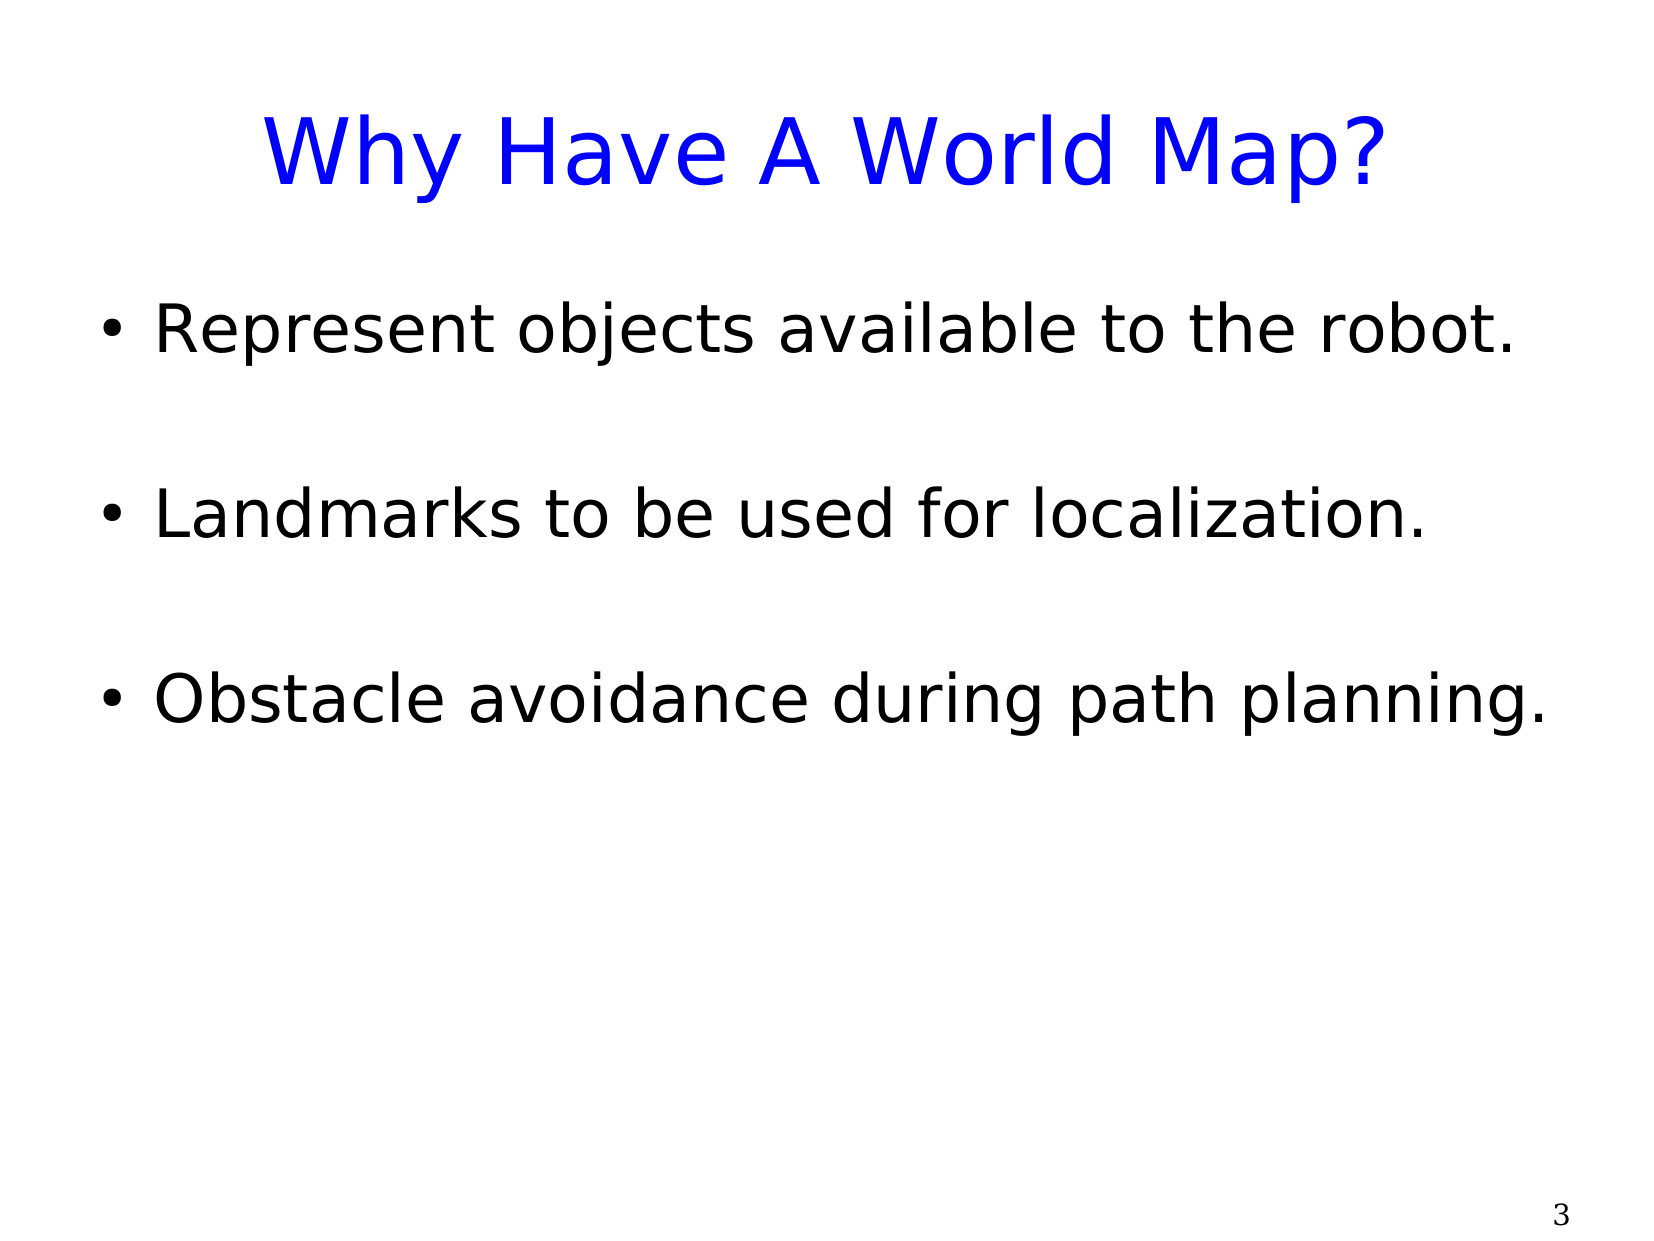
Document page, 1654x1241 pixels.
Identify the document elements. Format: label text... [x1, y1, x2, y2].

title Why Have A World Map? [82, 49, 1571, 257]
list Represent objects available to the robot. Landmarks to be used for localization. Obstacle avoidance during path planning. [82, 290, 1571, 1109]
